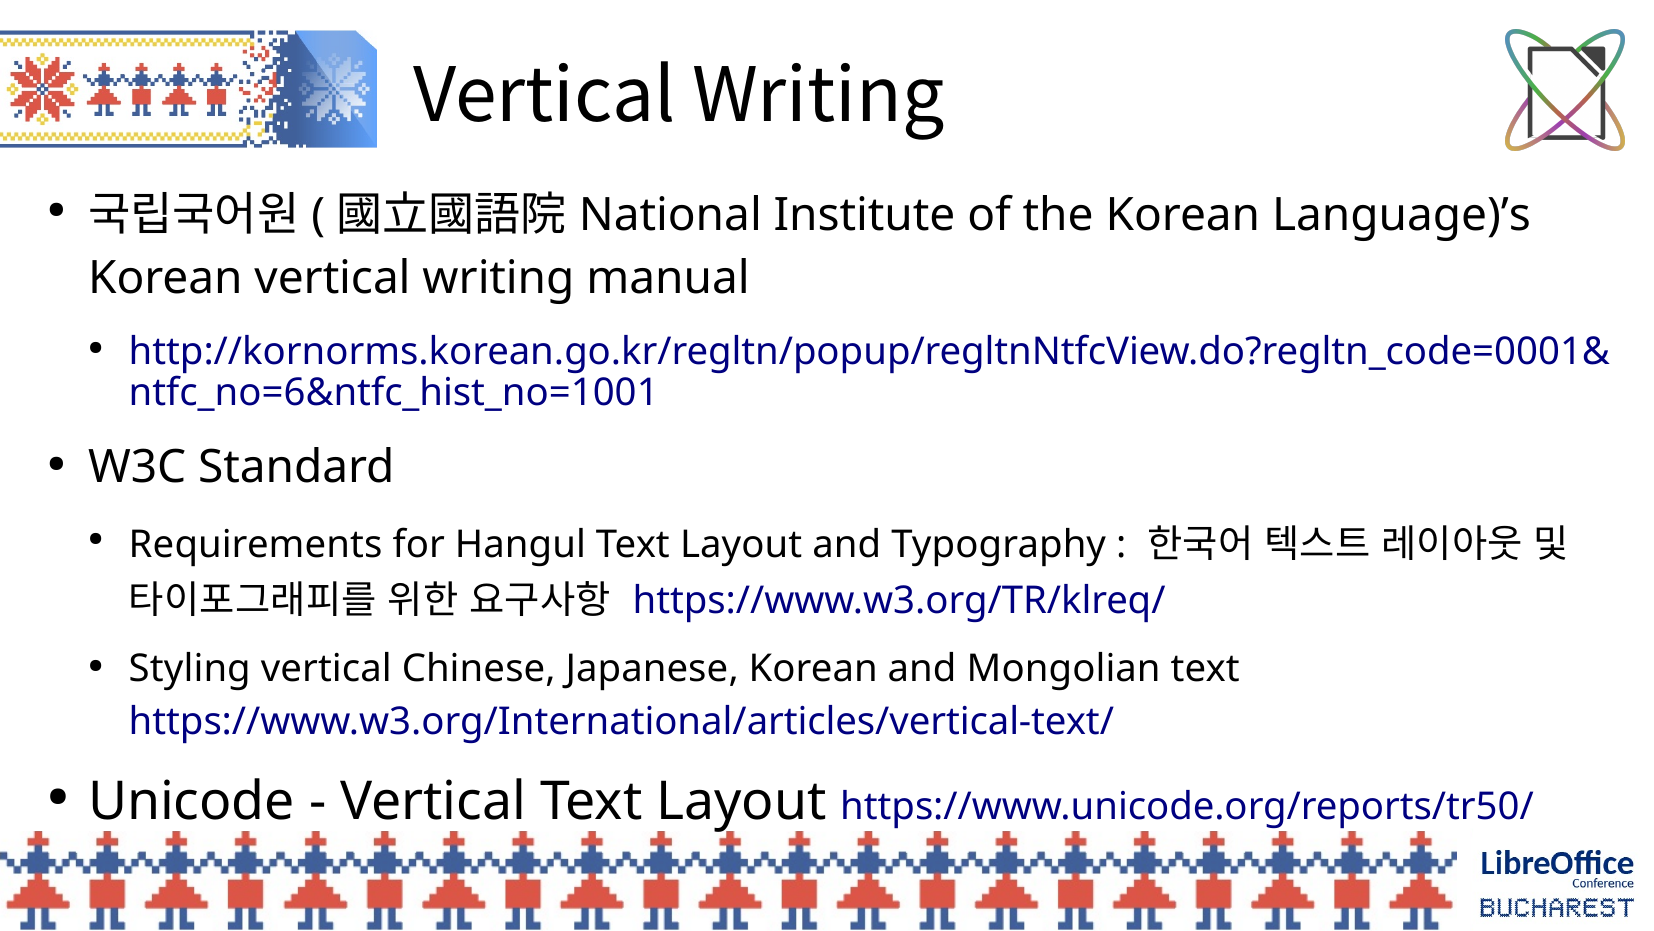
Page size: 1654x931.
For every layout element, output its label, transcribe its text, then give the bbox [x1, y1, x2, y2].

picture [1580, 812, 1640, 931]
title Vertical Writing [413, 29, 1625, 148]
list 국립국어원(國立國語院National Institute of the Korean Language)’s Korean vertical writing manual http://kornorms.korean.go.kr/regltn/popup/regltnNtfcView.do?regltn_code=0001&ntfc_no=6&ntfc_hist_no=1001 W3C Standard Requirements for Hangul Text Layout and Typography : 한국어 텍스트 레이아웃 및 타이포그래피를 위한 요구사항 https://www.w3.org/TR/klreq/ Styling vertical Chinese, Japanese, Korean and Mongolian text https://www.w3.org/International/articles/vertical-text/ Unicode - Vertical Text Layout https://www.unicode.org/reports/tr50/ [47, 177, 1625, 798]
